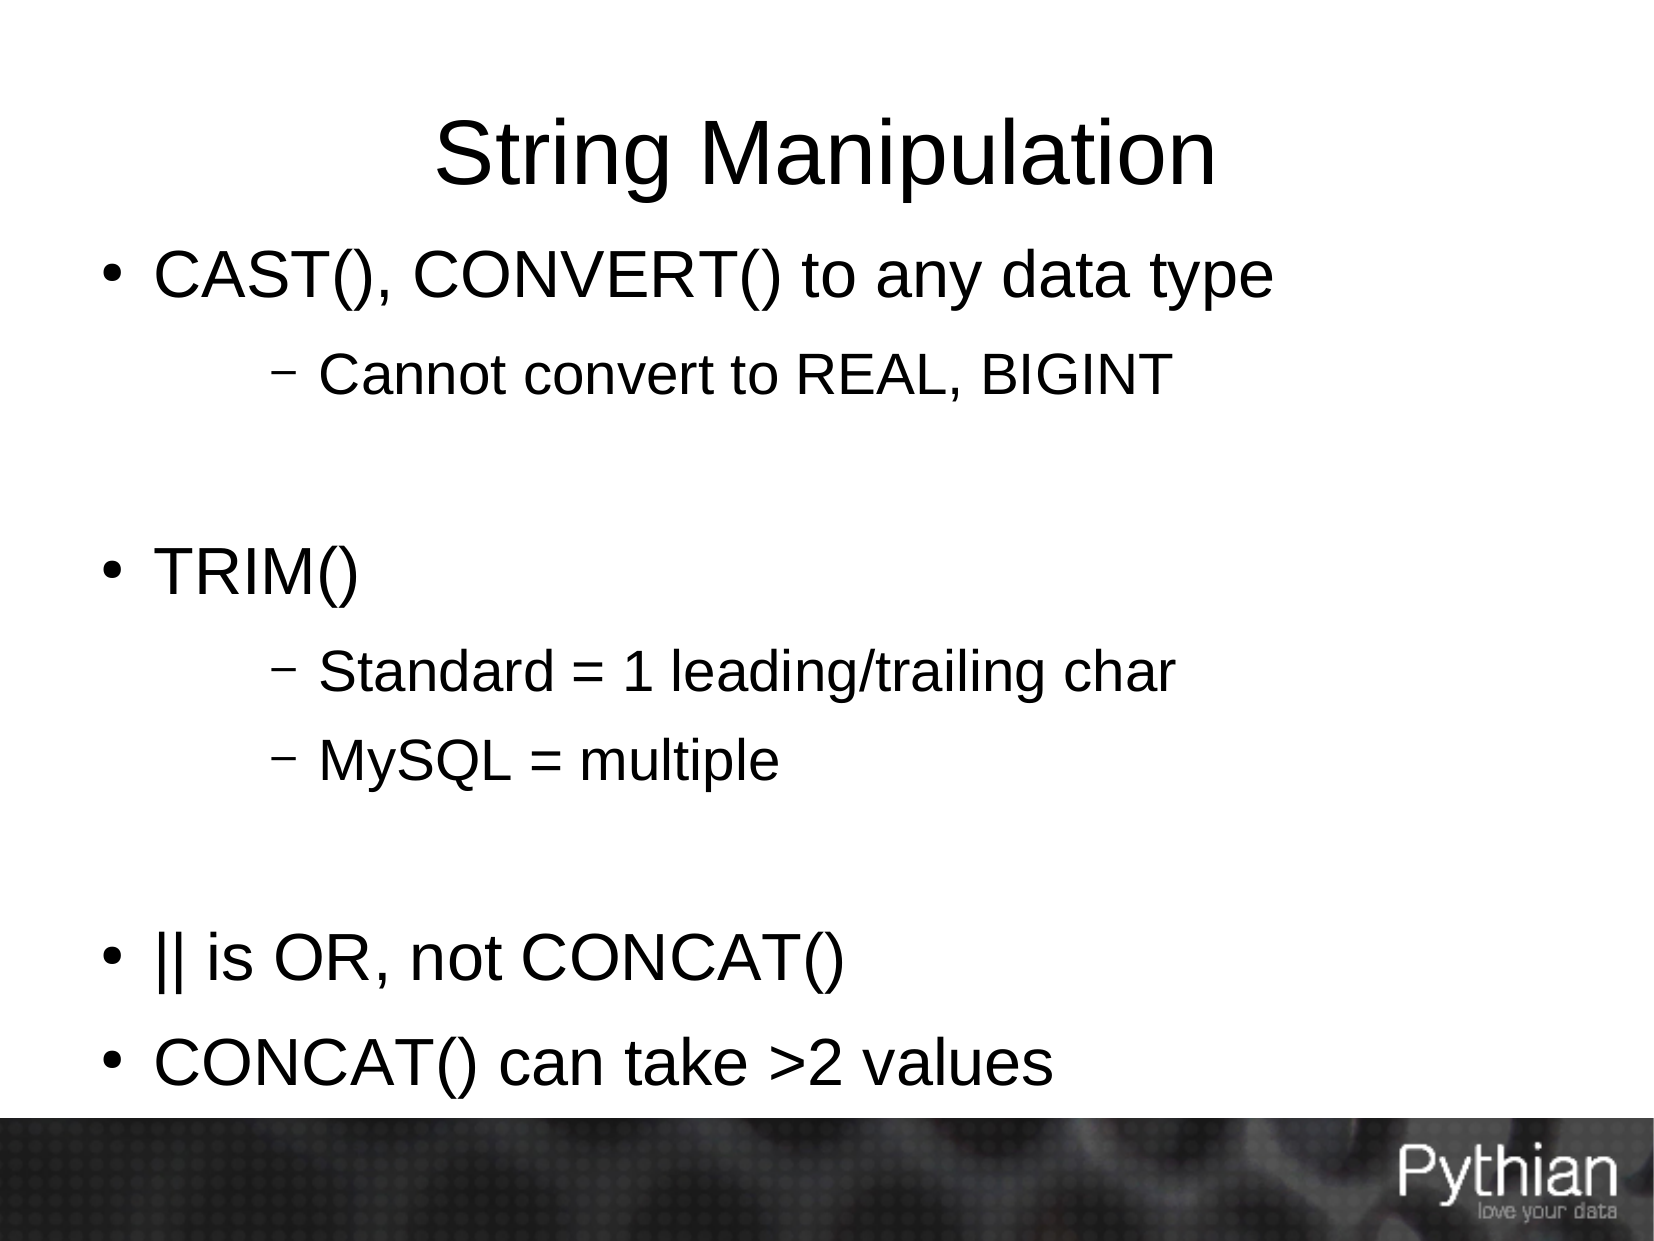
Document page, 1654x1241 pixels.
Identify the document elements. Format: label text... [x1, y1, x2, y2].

list CAST(), CONVERT() to any data type Cannot convert to REAL, BIGINT TRIM() Standard = 1 leading/trailing char MySQL = multiple || is OR, not CONCAT() CONCAT() can take >2 values [82, 237, 1571, 1099]
picture [0, 1118, 1654, 1241]
title String Manipulation [82, 49, 1571, 237]
